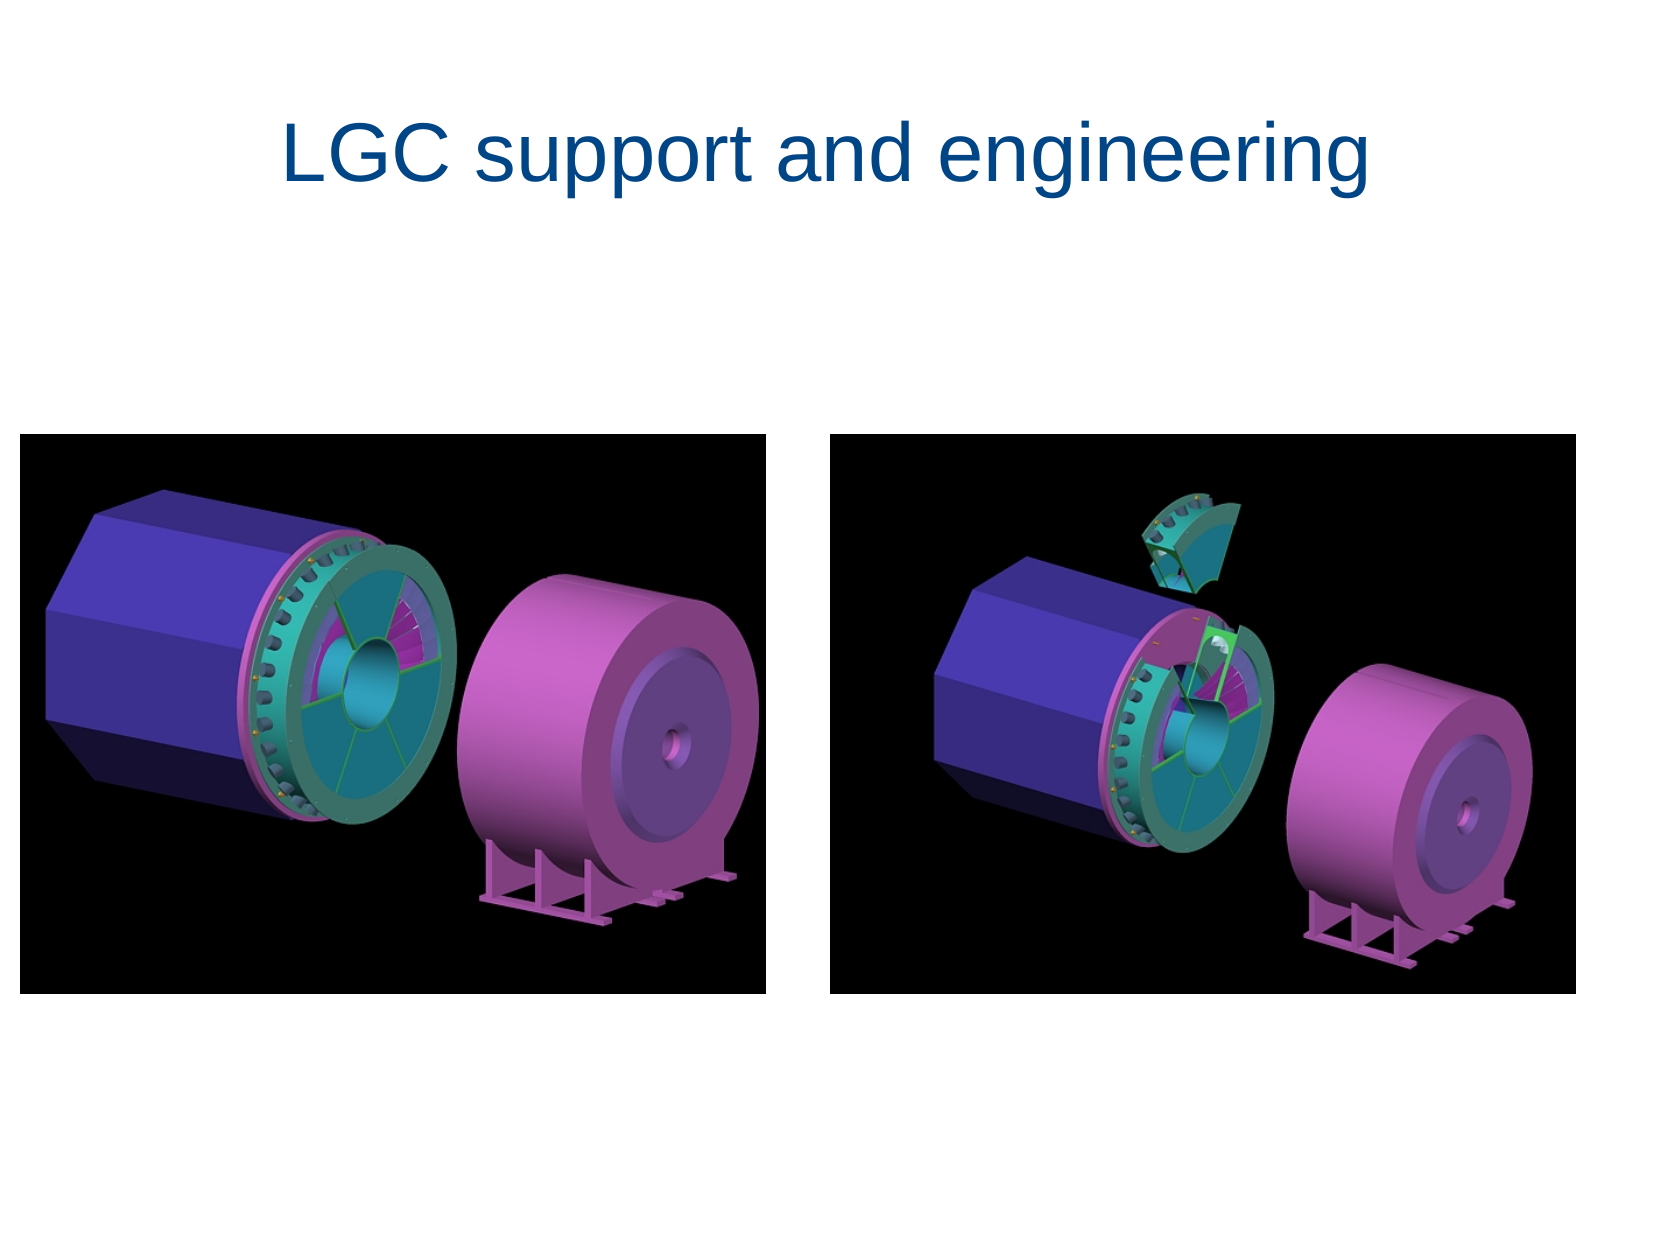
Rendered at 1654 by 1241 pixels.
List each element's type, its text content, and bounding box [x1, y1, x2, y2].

picture [20, 434, 766, 994]
picture [830, 434, 1576, 994]
title LGC support and engineering [82, 49, 1571, 257]
